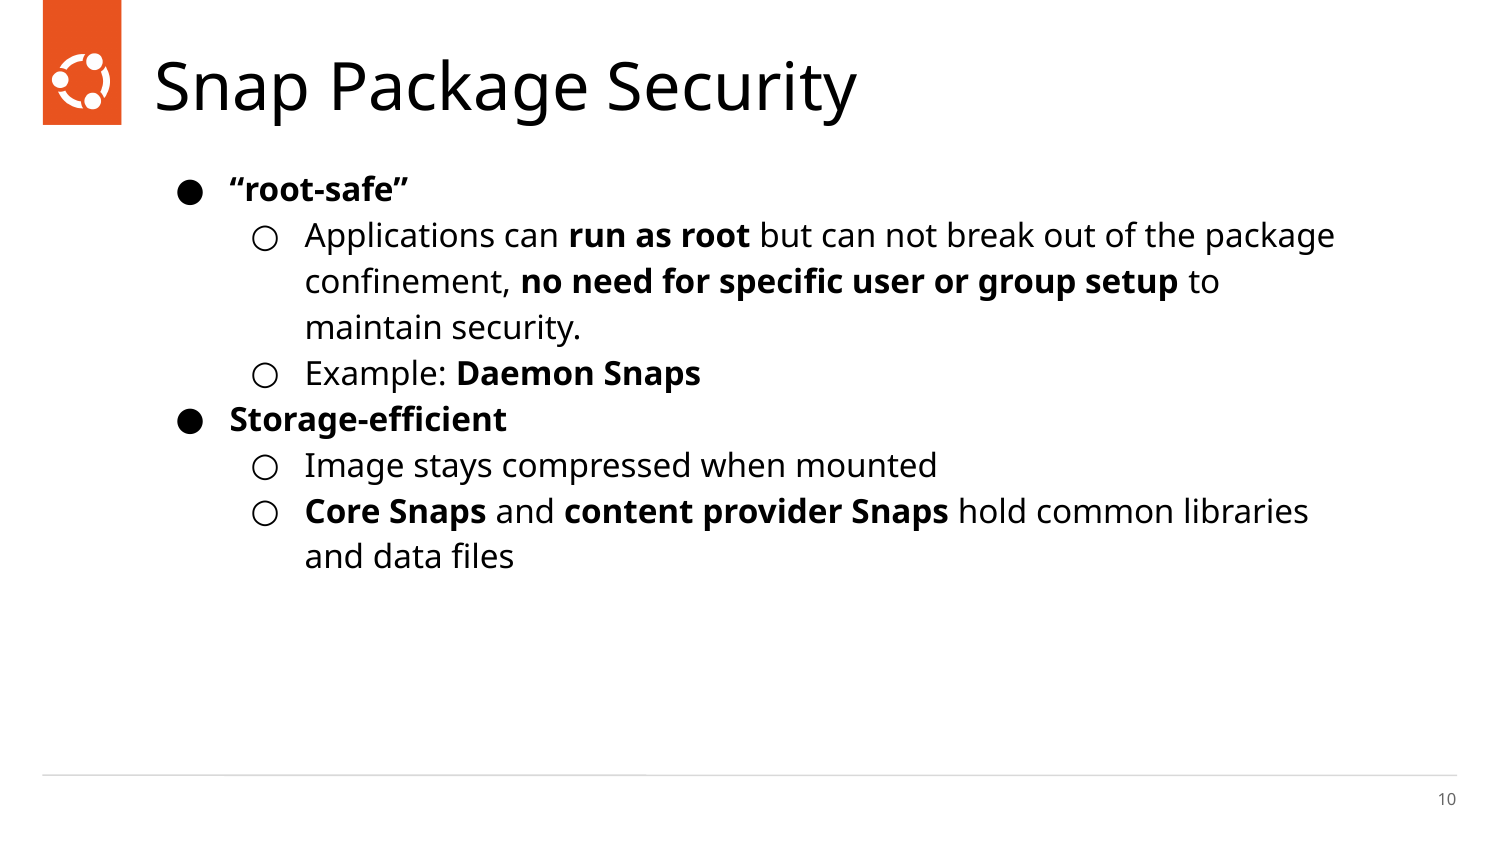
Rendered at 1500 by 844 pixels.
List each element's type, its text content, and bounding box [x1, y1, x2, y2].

title Snap Package Security [154, 43, 1077, 126]
list “root-safe” Applications can run as root but can not break out of the package confinement, no need for specific user or group setup to maintain security. Example: Daemon Snaps Storage-efficient Image stays compressed when mounted Core Snaps and content provider Snaps hold common libraries and data files [154, 162, 1343, 768]
slide_number <number> [1381, 773, 1472, 839]
